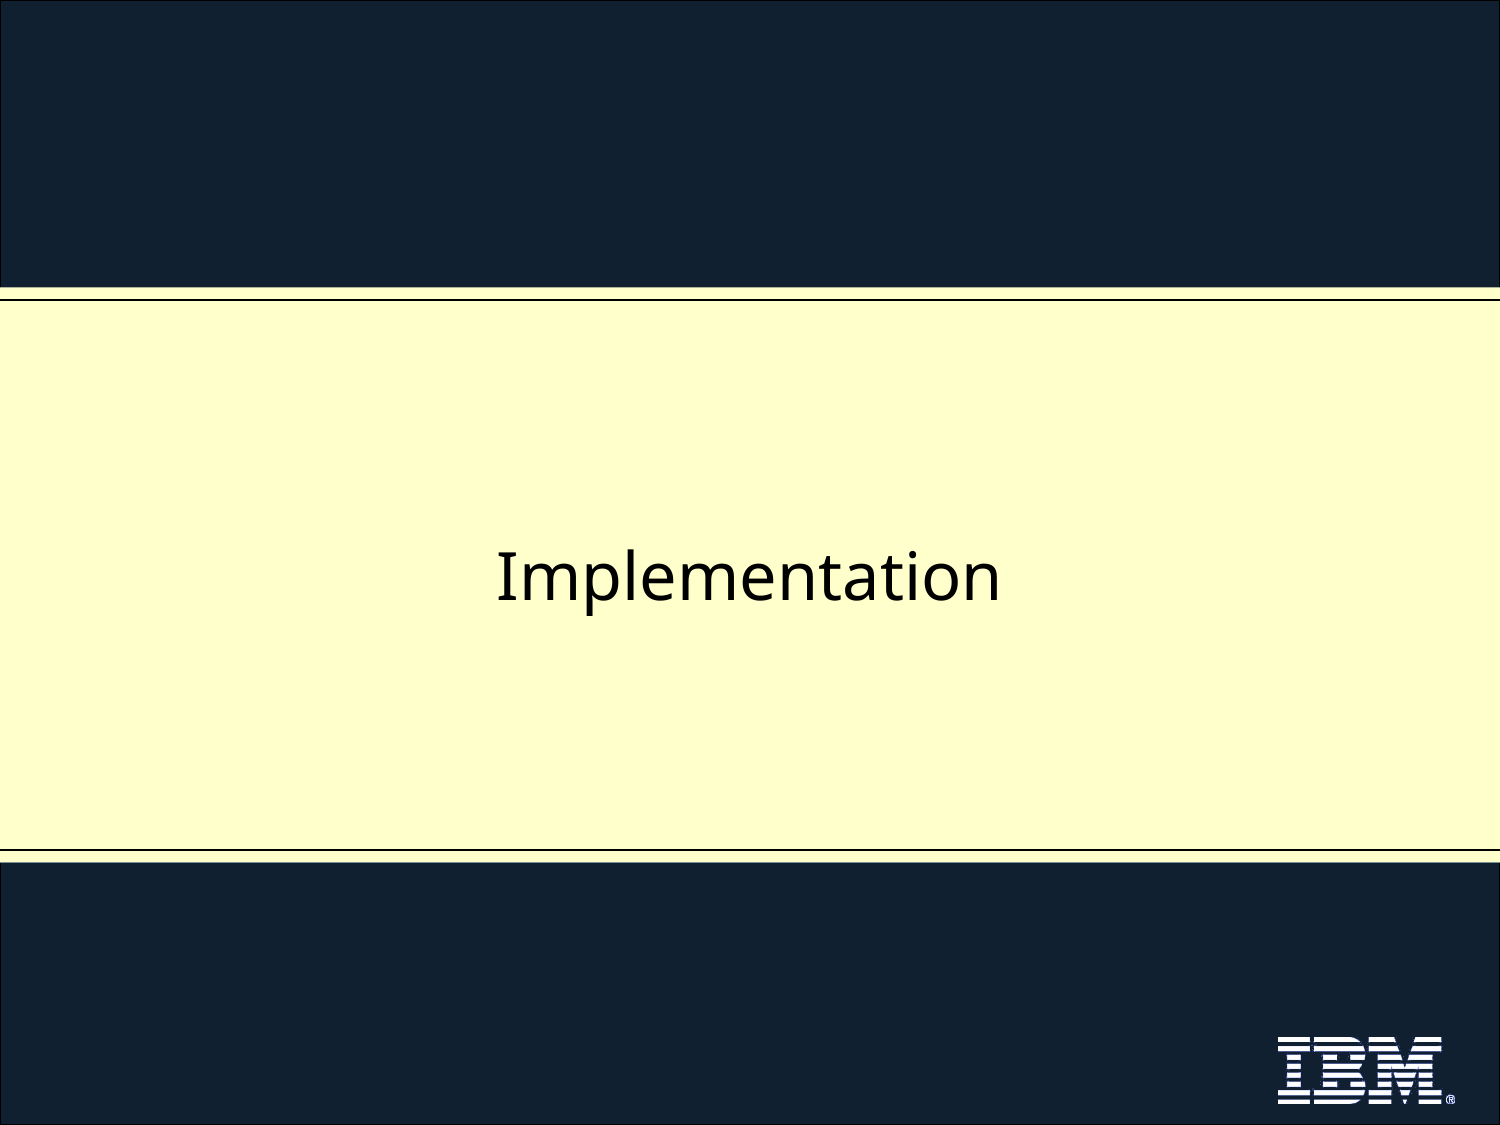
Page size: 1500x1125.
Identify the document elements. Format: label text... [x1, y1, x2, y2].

picture [1278, 1037, 1484, 1104]
text_box Implementation [0, 301, 1500, 849]
text_box Implementation [0, 287, 1500, 299]
text_box Implementation [0, 851, 1500, 863]
